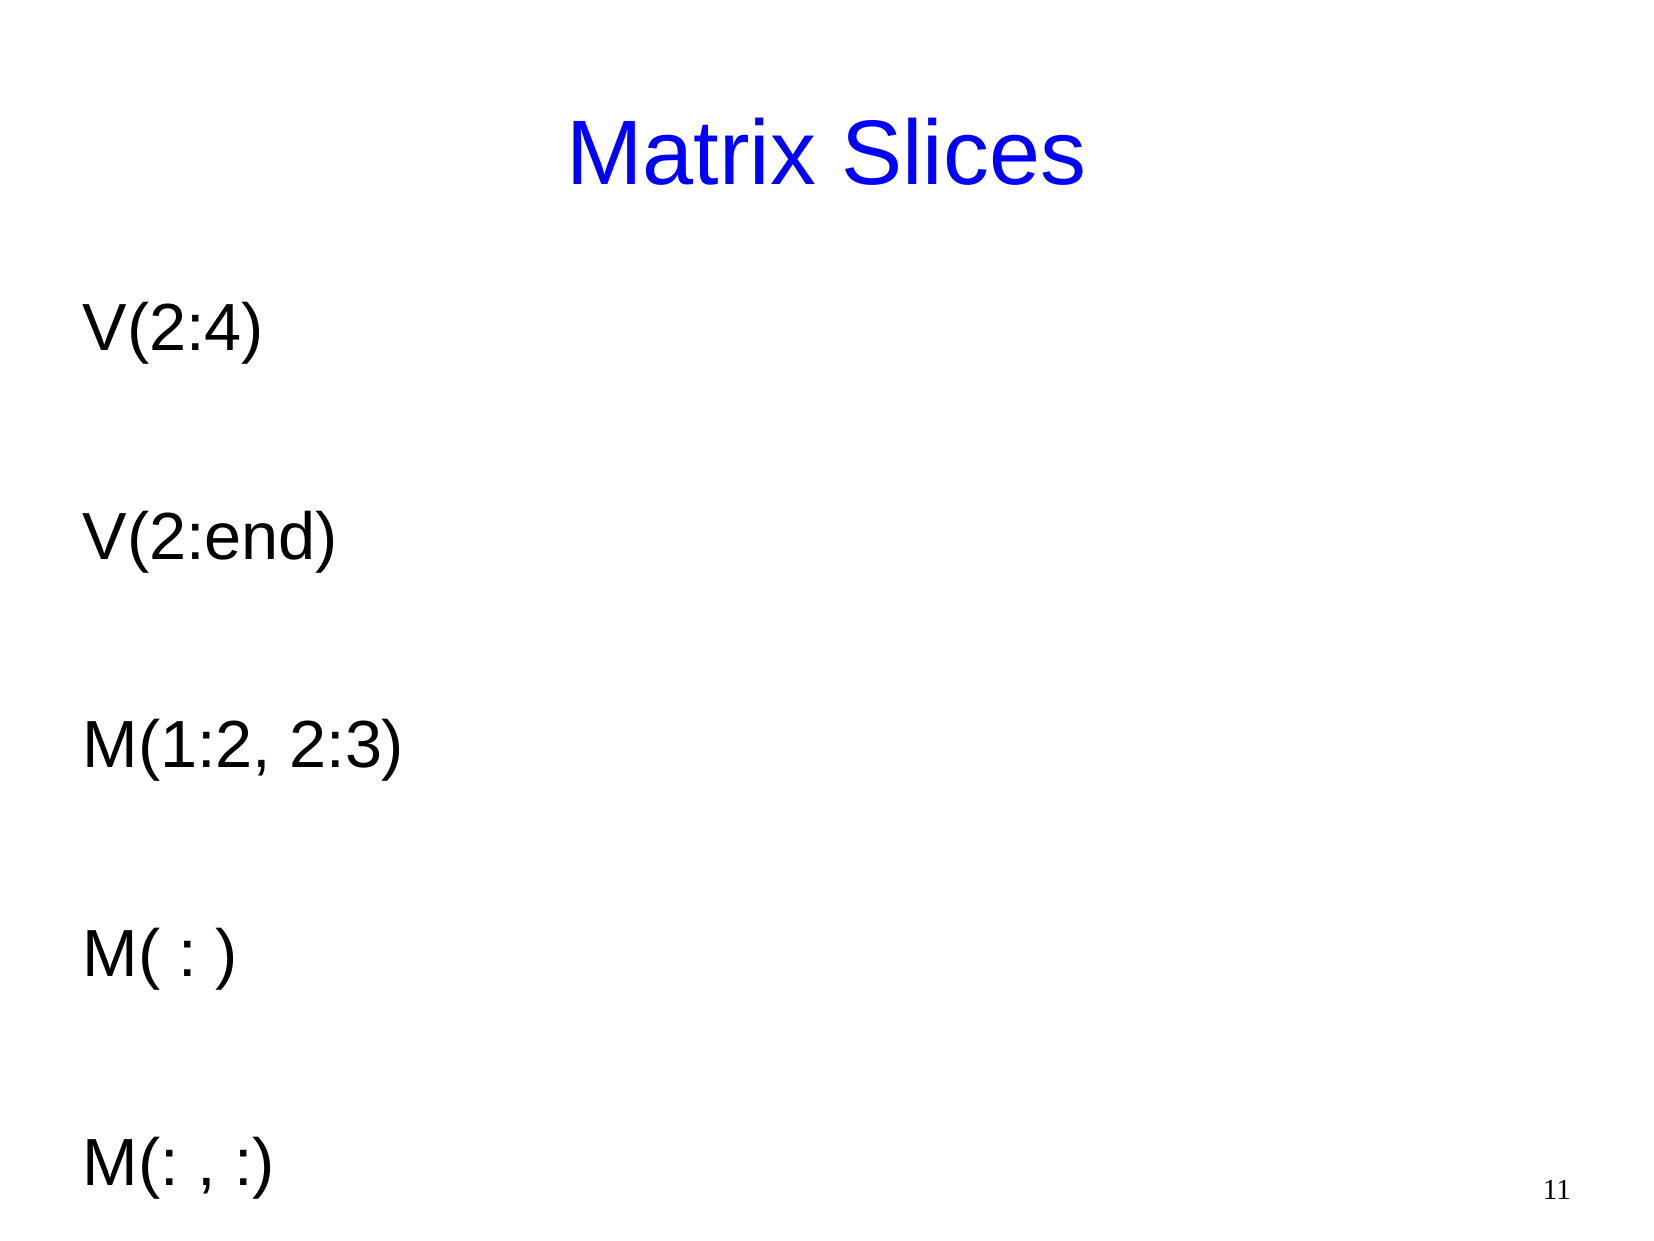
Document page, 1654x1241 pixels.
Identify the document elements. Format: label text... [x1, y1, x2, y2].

list V(2:4) V(2:end) M(1:2, 2:3) M( : ) M(: , :) [82, 290, 1571, 1200]
title Matrix Slices [82, 49, 1571, 257]
